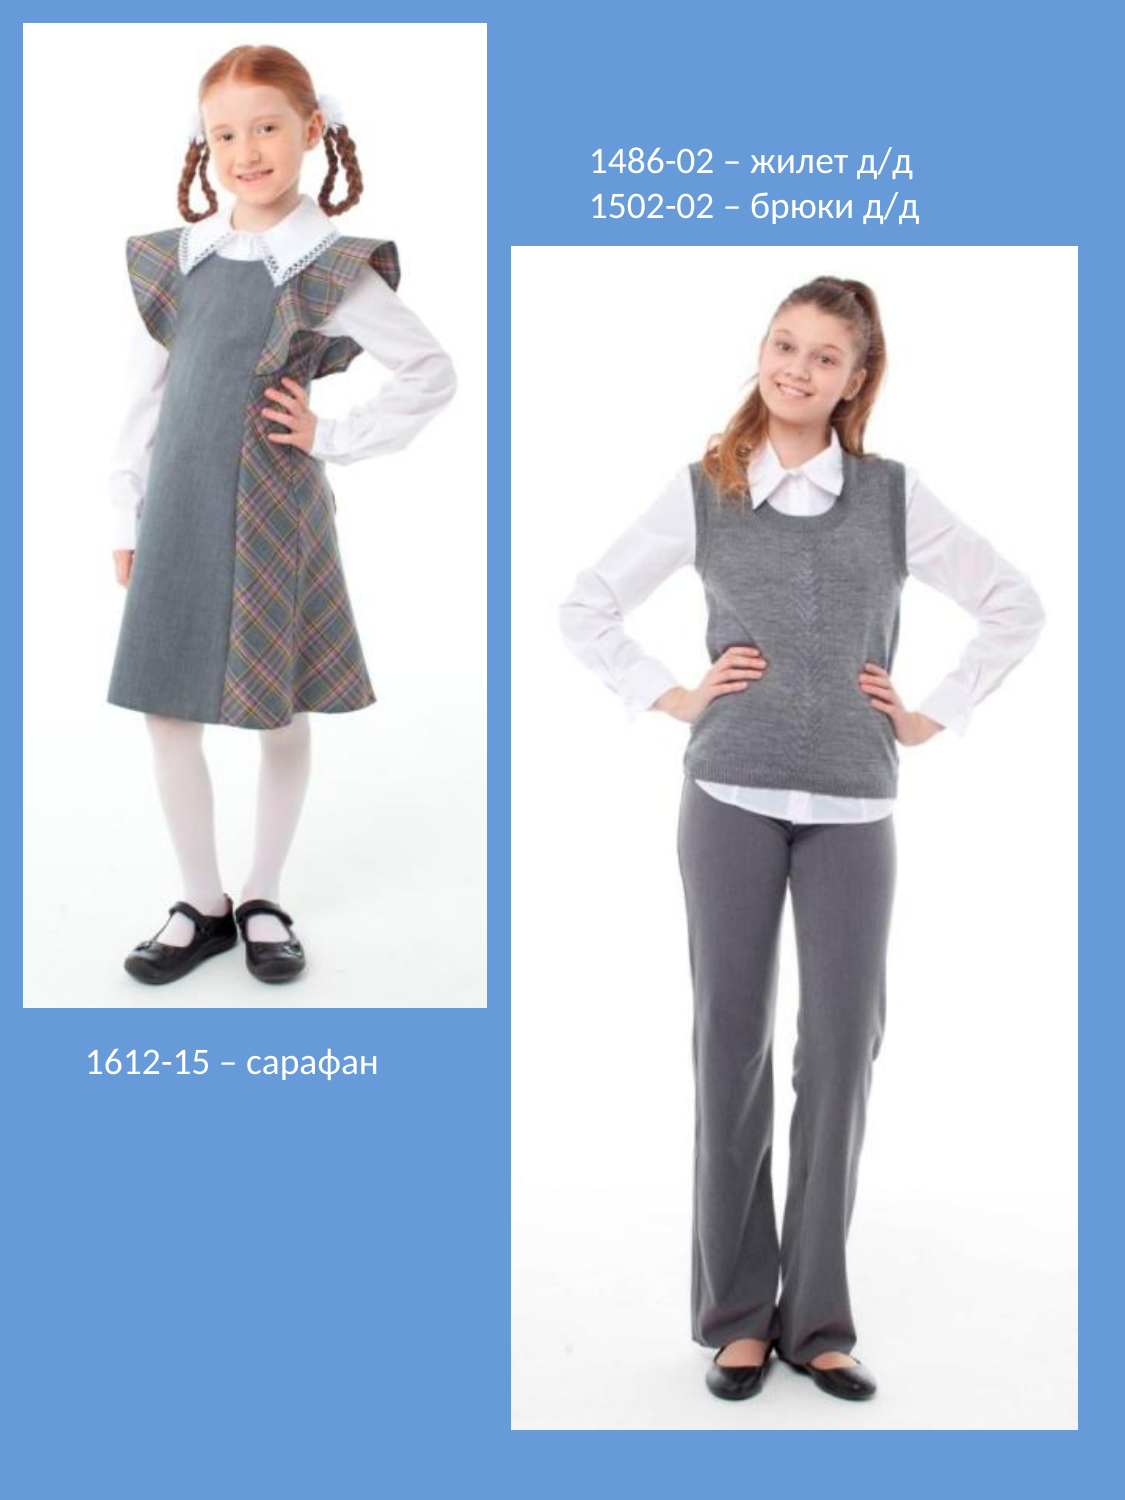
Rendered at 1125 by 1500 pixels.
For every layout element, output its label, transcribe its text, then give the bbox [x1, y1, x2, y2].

text_box 1612-15 – сарафан [70, 949, 481, 1125]
picture [23, 23, 487, 1008]
text_box 1486-02 – жилет д/д 1502-02 – брюки д/д [574, 70, 985, 247]
picture [511, 246, 1078, 1430]
